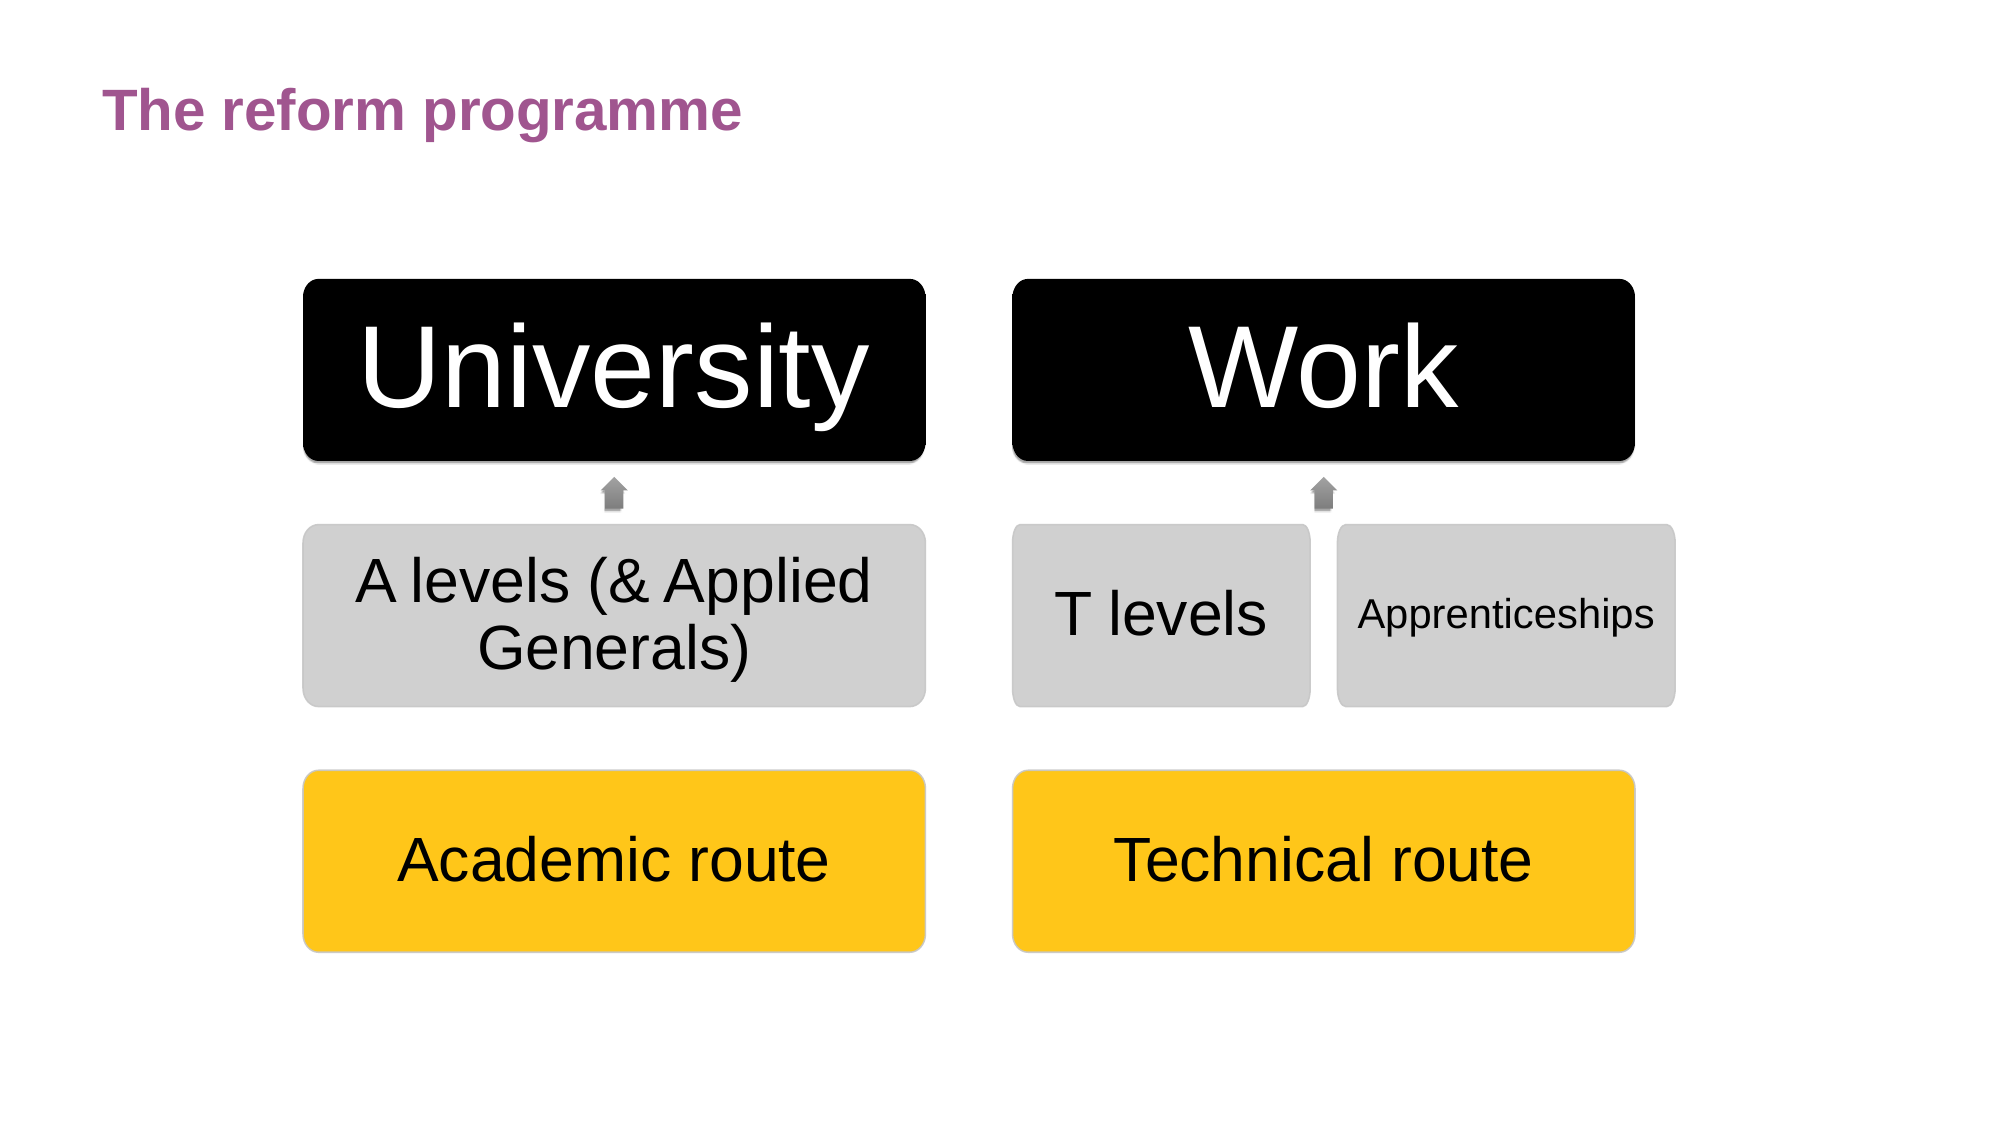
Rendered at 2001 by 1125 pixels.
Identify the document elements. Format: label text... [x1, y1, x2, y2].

title The reform programme [102, 66, 1491, 161]
text_box T levels [1012, 524, 1311, 707]
text_box Academic route [303, 770, 926, 953]
text_box University [303, 278, 926, 461]
text_box [600, 476, 628, 509]
text_box Apprenticeships [1337, 524, 1676, 707]
text_box Technical route [1012, 770, 1636, 953]
text_box A levels (& Applied Generals) [303, 524, 926, 707]
text_box [1310, 476, 1338, 509]
text_box Work [1012, 278, 1636, 461]
